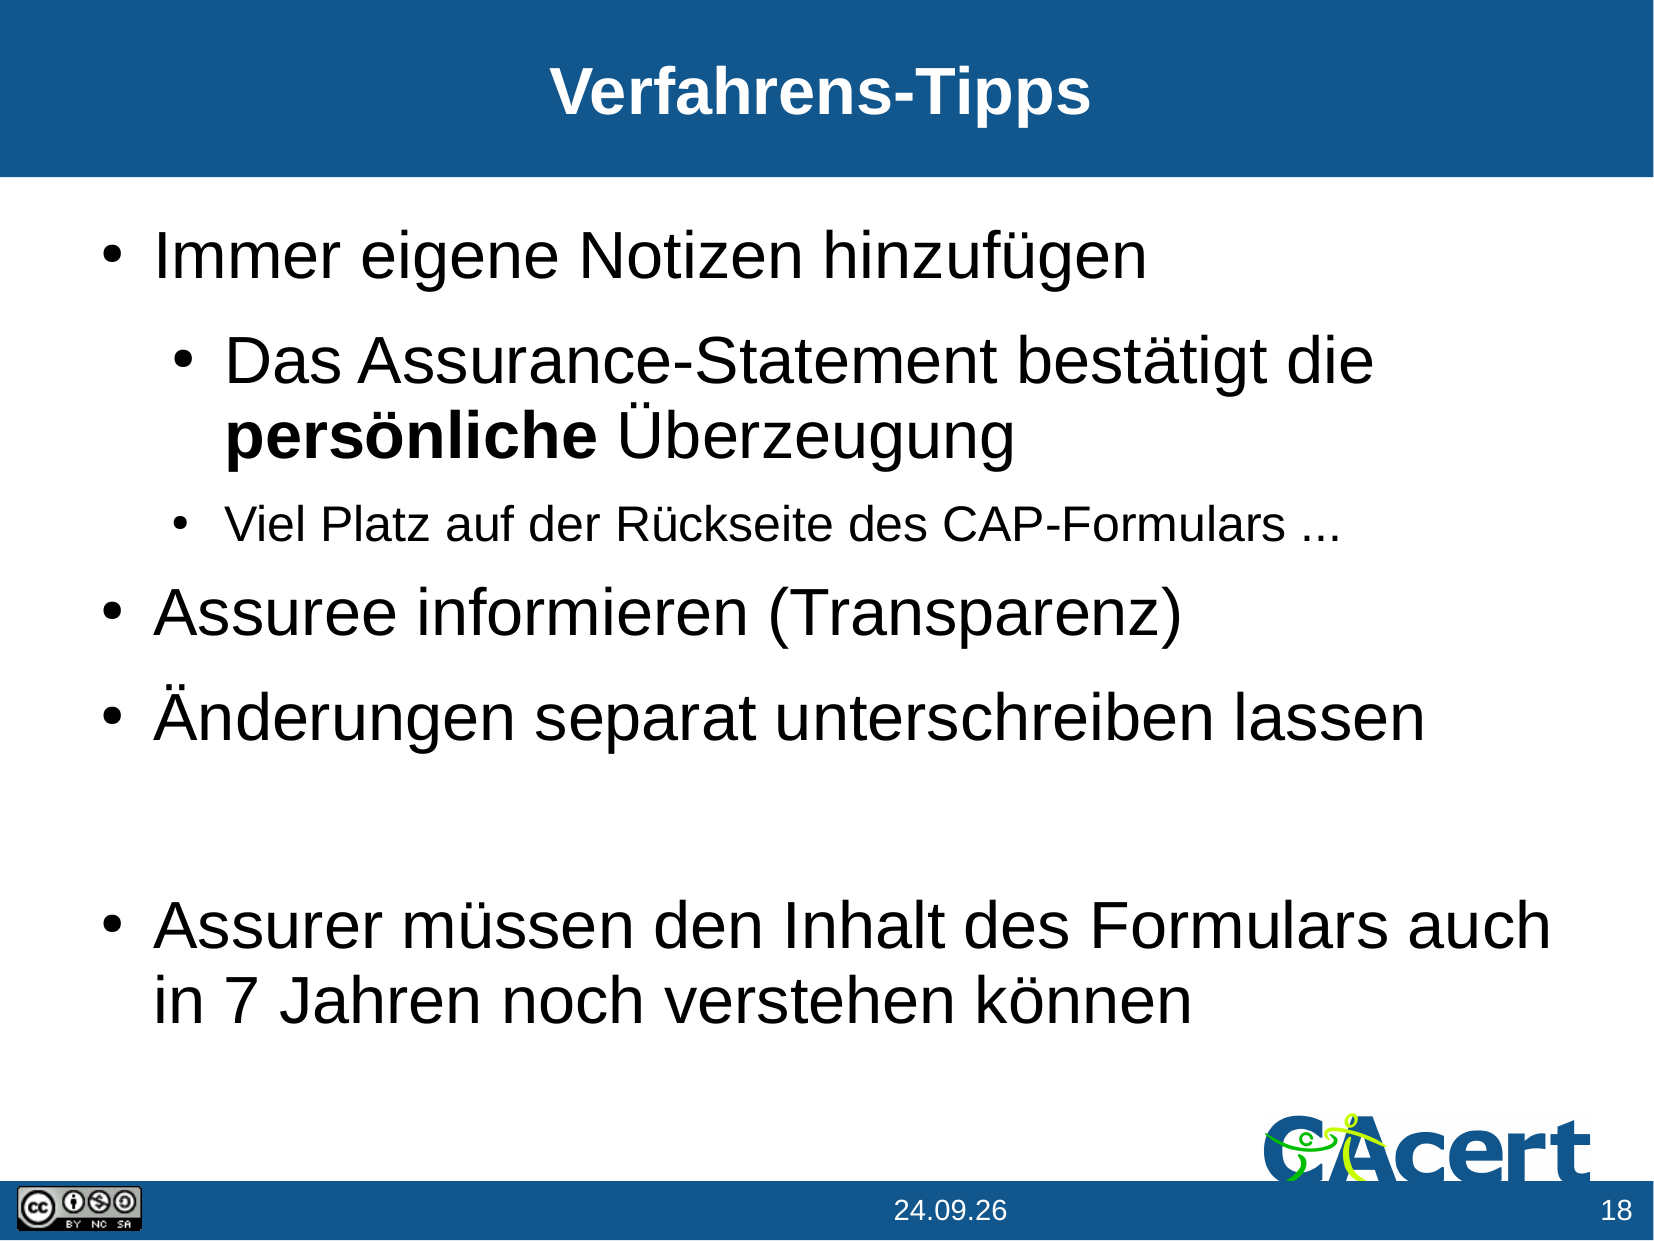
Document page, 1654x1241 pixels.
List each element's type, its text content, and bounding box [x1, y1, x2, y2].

picture [1263, 1112, 1591, 1181]
picture [17, 1186, 142, 1231]
list Immer eigene Notizen hinzufügen Das Assurance-Statement bestätigt die persönliche Überzeugung Viel Platz auf der Rückseite des CAP-Formulars ... Assuree informieren (Transparenz) Änderungen separat unterschreiben lassen Assurer müssen den Inhalt des Formulars auch in 7 Jahren noch verstehen können [82, 218, 1571, 1091]
title Verfahrens-Tipps [76, 17, 1565, 166]
